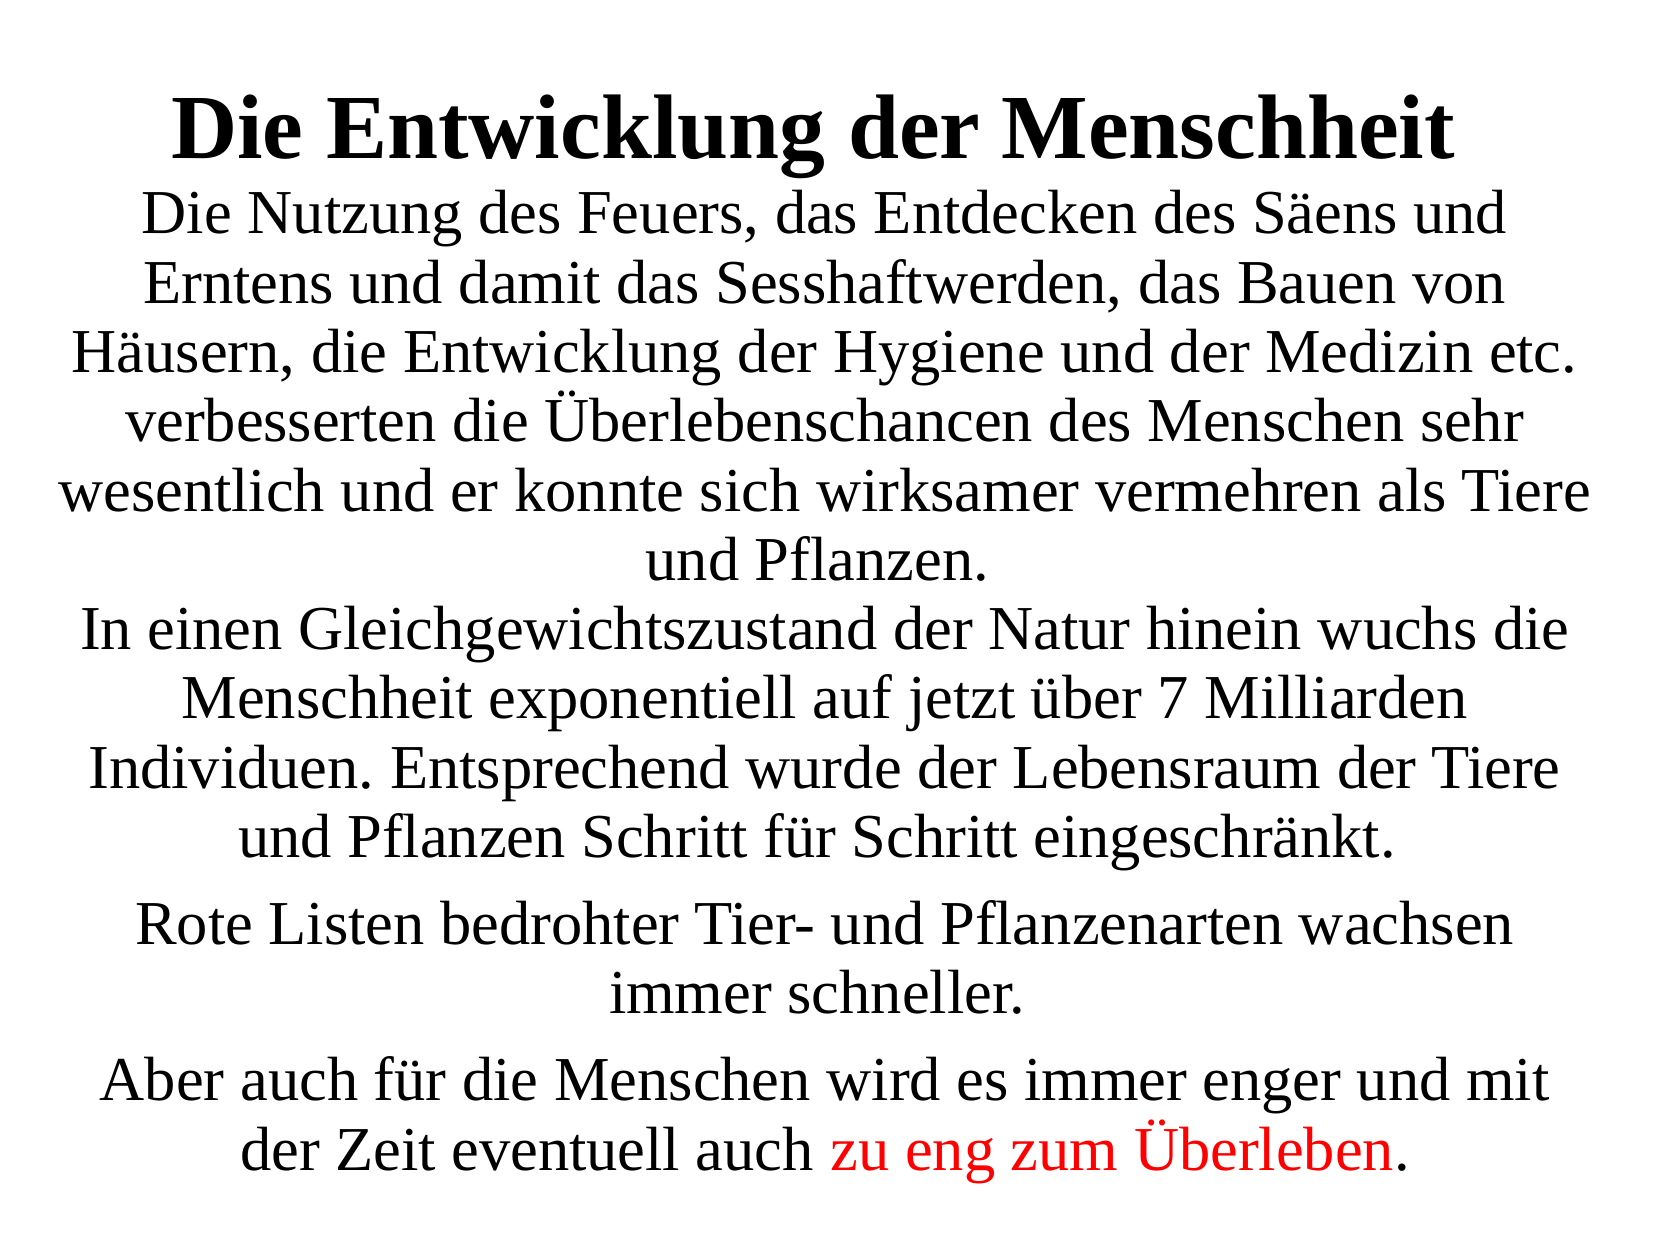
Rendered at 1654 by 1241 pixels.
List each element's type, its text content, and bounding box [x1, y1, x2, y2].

text_box Die Entwicklung der Menschheit Die Nutzung des Feuers, das Entdecken des Säens und Erntens und damit das Sesshaftwerden, das Bauen von Häusern, die Entwicklung der Hygiene und der Medizin etc. verbesserten die Überlebenschancen des Menschen sehr wesentlich und er konnte sich wirksamer vermehren als Tiere und Pflanzen. In einen Gleichgewichtszustand der Natur hinein wuchs die Menschheit exponentiell auf jetzt über 7 Milliarden Individuen. Entsprechend wurde der Lebensraum der Tiere und Pflanzen Schritt für Schritt eingeschränkt. Rote Listen bedrohter Tier- und Pflanzenarten wachsen immer schneller. Aber auch für die Menschen wird es immer enger und mit der Zeit eventuell auch zu eng zum Überleben. [43, 69, 1614, 1195]
